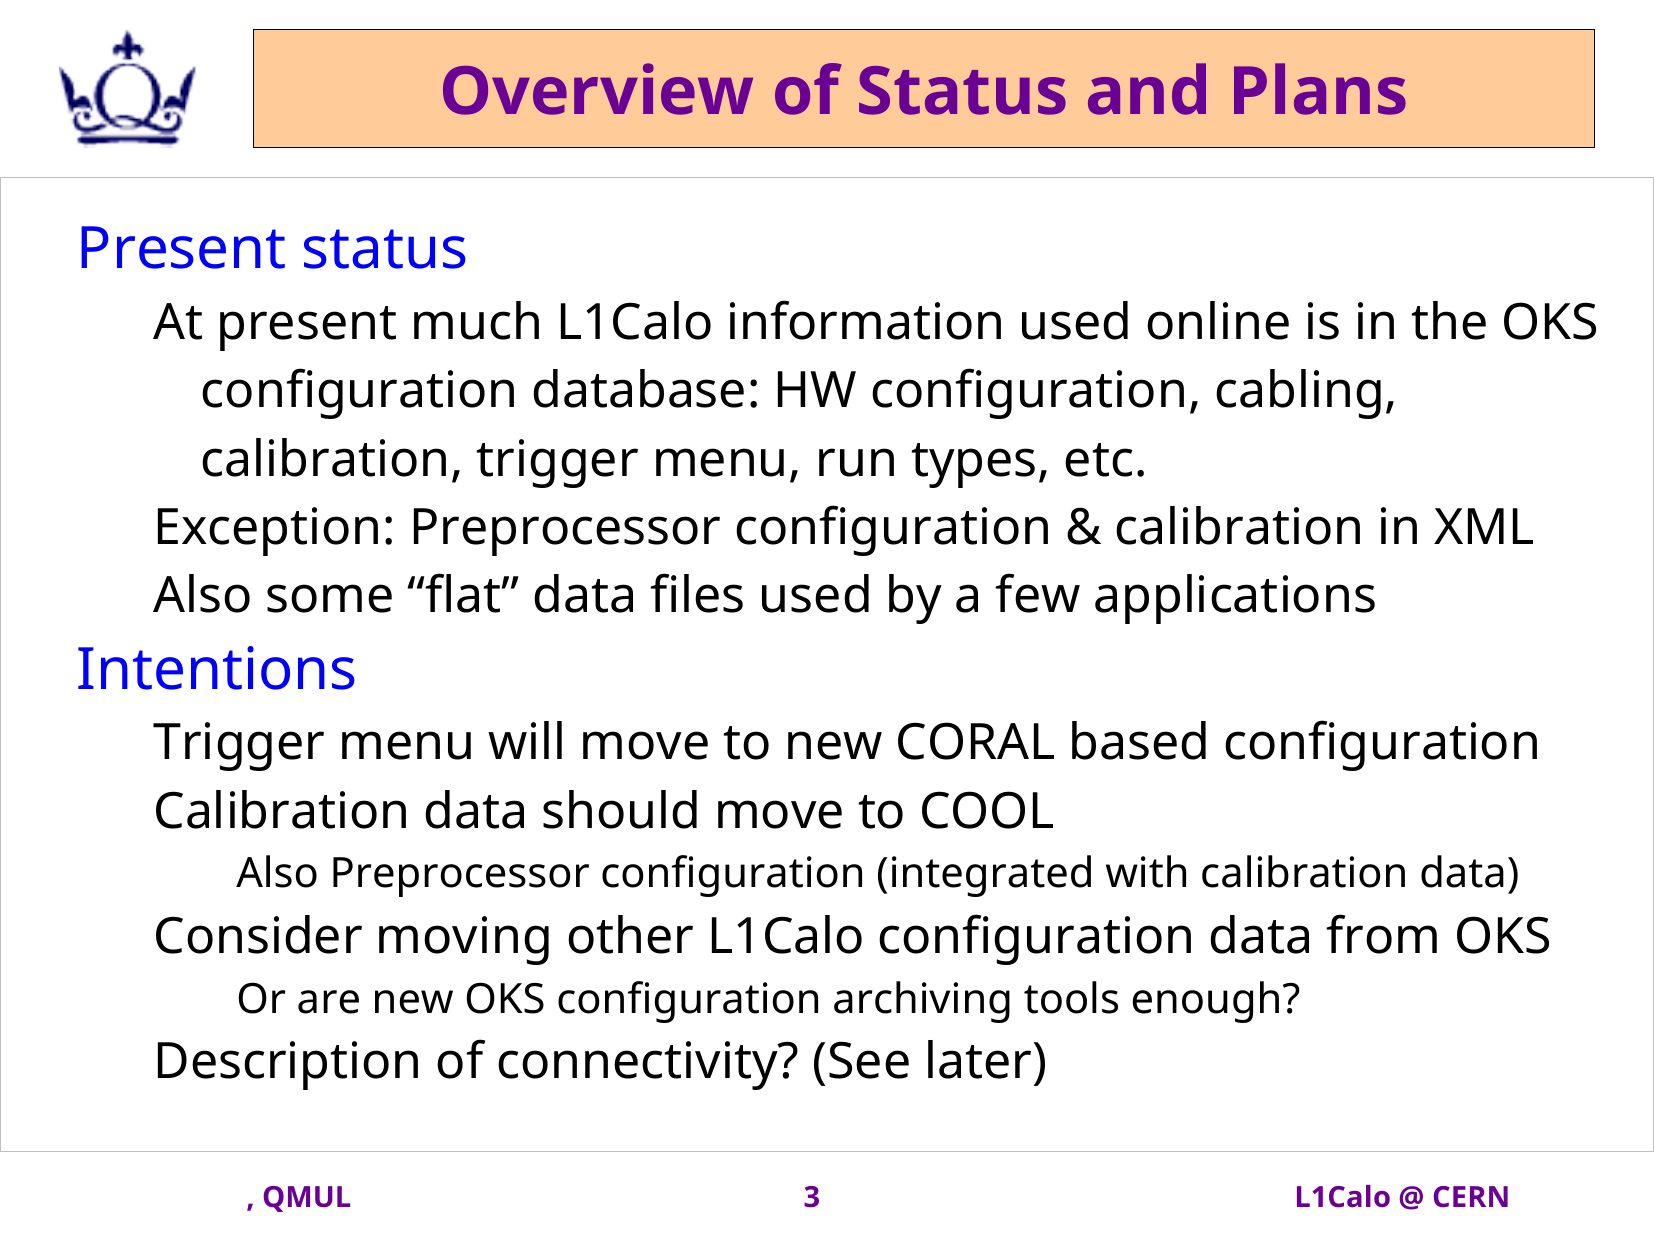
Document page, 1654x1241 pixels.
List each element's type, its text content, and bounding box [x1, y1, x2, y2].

picture [59, 29, 200, 148]
title Overview of Status and Plans [253, 29, 1595, 148]
list Present status At present much L1Calo information used online is in the OKS configuration database: HW configuration, cabling, calibration, trigger menu, run types, etc. Exception: Preprocessor configuration & calibration in XML Also some “flat” data files used by a few applications Intentions Trigger menu will move to new CORAL based configuration Calibration data should move to COOL Also Preprocessor configuration (integrated with calibration data) Consider moving other L1Calo configuration data from OKS Or are new OKS configuration archiving tools enough? Description of connectivity? (See later) [59, 206, 1603, 1127]
